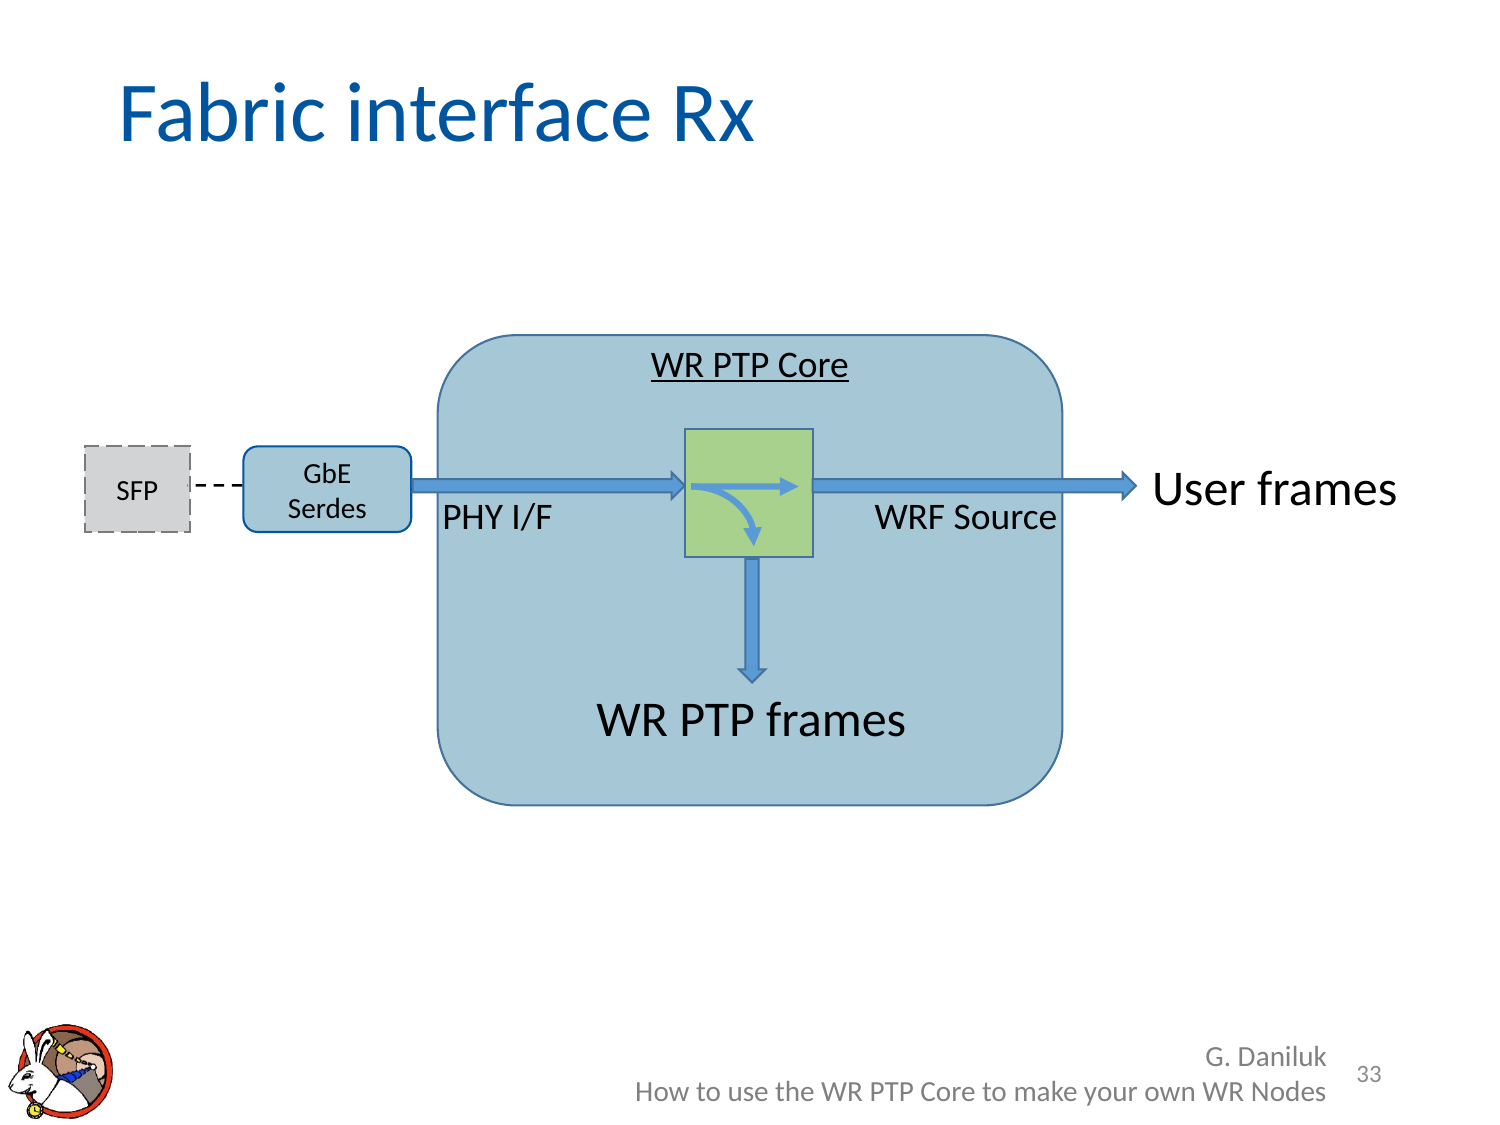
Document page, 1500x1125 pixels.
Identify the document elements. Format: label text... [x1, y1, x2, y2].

text_box WRF Source [859, 493, 1073, 545]
title Fabric interface Rx [103, 59, 1397, 169]
text_box WR PTP Core [636, 332, 864, 393]
text_box GbE Serdes [243, 446, 412, 533]
text_box G. Daniluk How to use the WR PTP Core to make your own WR Nodes [112, 1029, 1342, 1115]
text_box SFP [84, 446, 190, 532]
text_box WR PTP frames [581, 679, 922, 755]
text_box PHY I/F [427, 493, 568, 545]
picture [7, 1024, 113, 1121]
slide_number <number> [1342, 1042, 1397, 1103]
text_box User frames [1137, 447, 1413, 523]
text_box [412, 335, 1136, 806]
